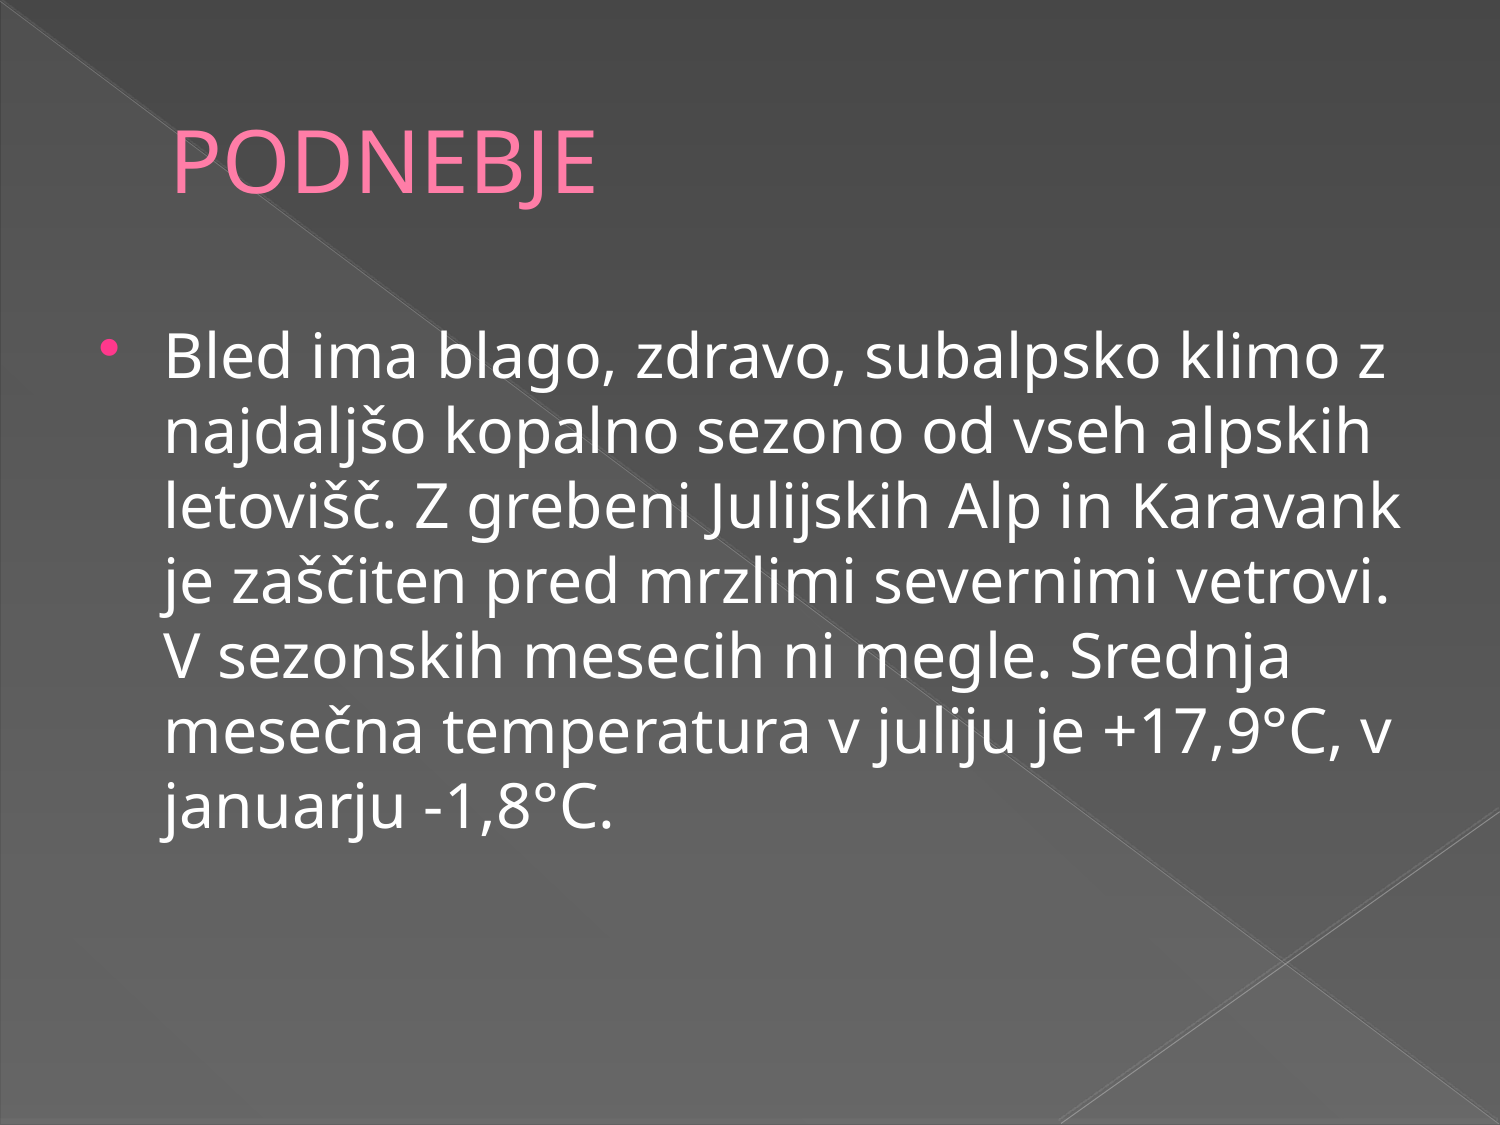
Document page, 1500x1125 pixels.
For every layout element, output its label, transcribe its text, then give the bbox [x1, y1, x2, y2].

title PODNEBJE [75, 43, 1425, 274]
list Bled ima blago, zdravo, subalpsko klimo z najdaljšo kopalno sezono od vseh alpskih letovišč. Z grebeni Julijskih Alp in Karavank je zaščiten pred mrzlimi severnimi vetrovi. V sezonskih mesecih ni megle. Srednja mesečna temperatura v juliju je +17,9°C, v januarju -1,8°C. [75, 308, 1425, 1059]
